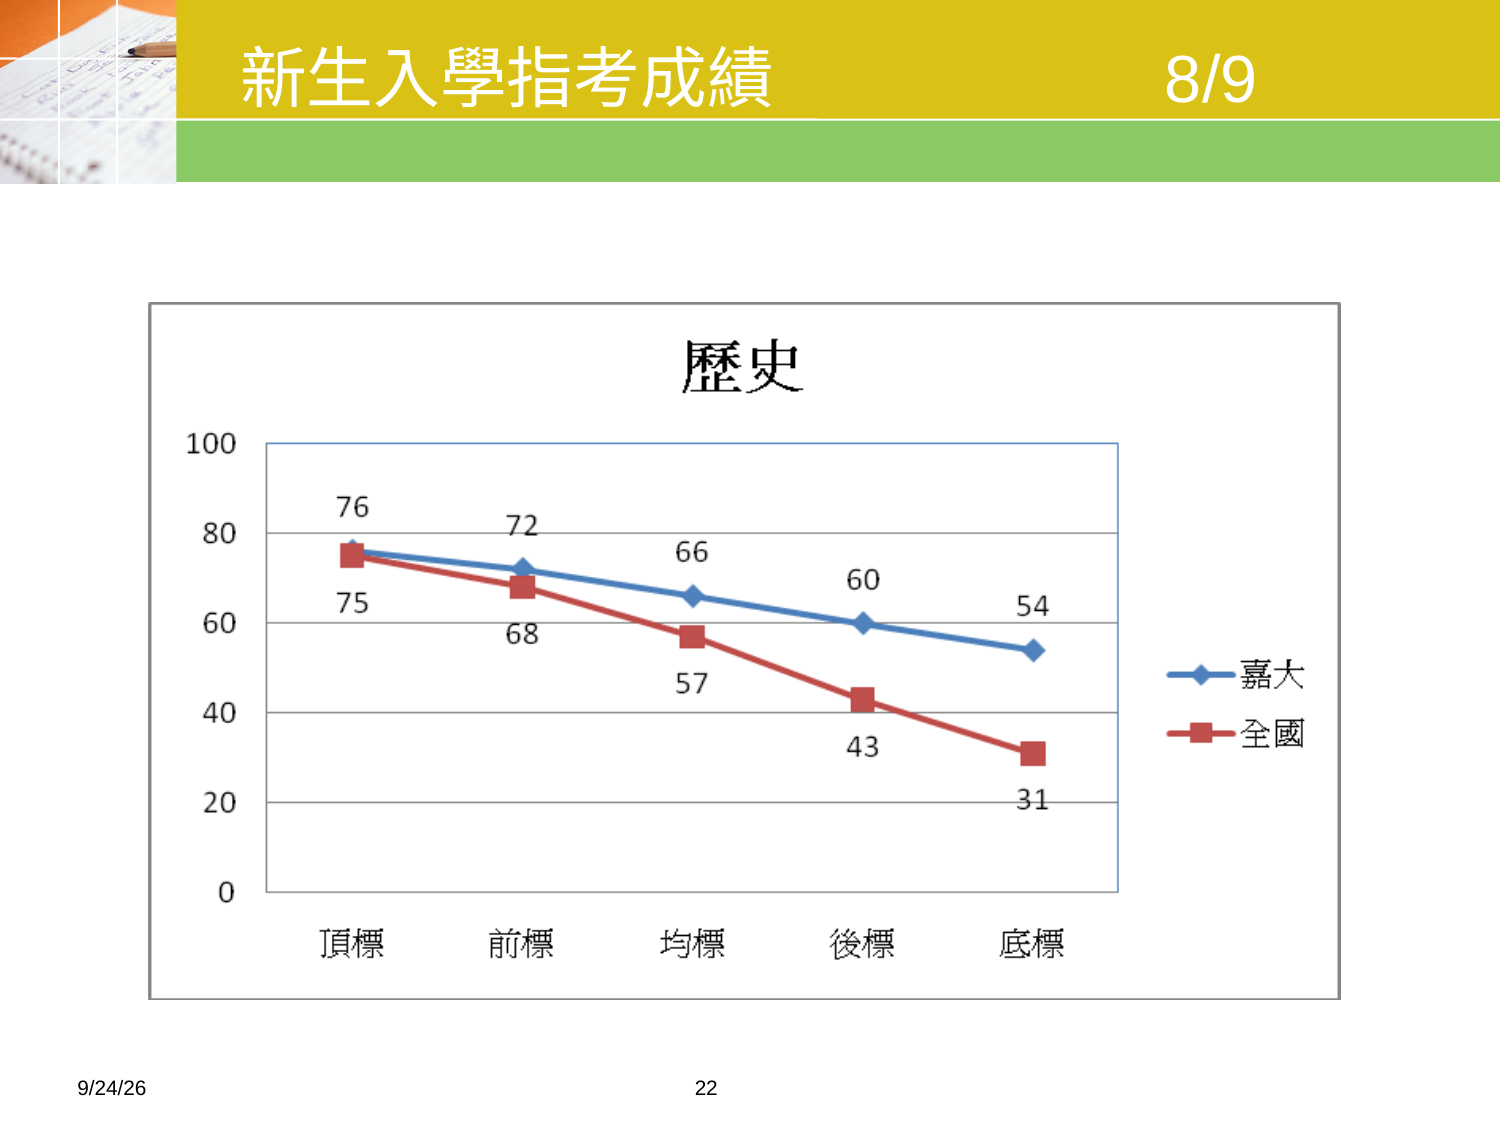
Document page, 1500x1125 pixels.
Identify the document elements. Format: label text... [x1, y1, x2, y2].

text_box [62, 1067, 376, 1111]
title 新生入學指考成績 8/9 [225, 28, 1388, 109]
picture [147, 302, 1341, 1000]
text_box [637, 1067, 775, 1111]
